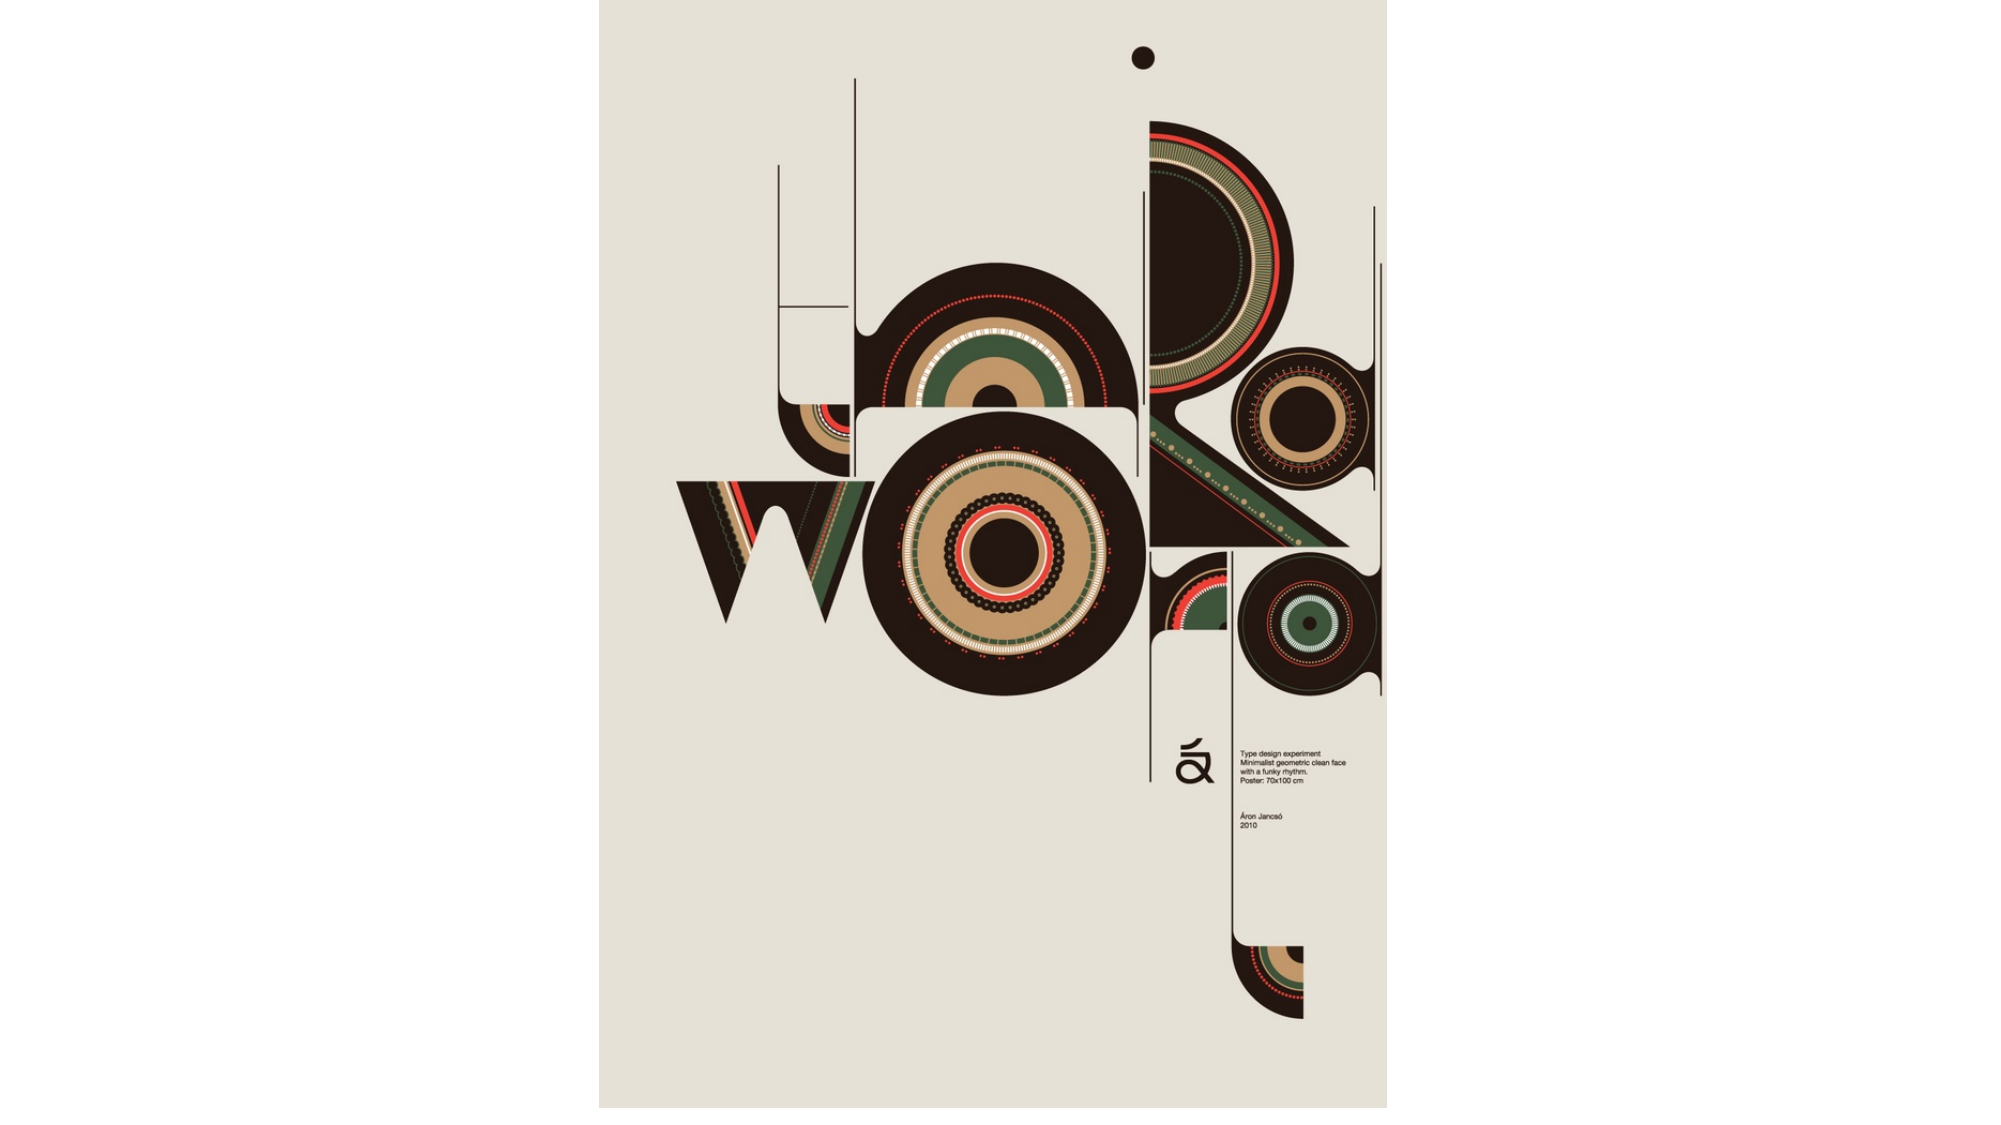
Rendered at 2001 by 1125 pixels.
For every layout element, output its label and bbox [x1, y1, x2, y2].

picture [599, 0, 1387, 1108]
